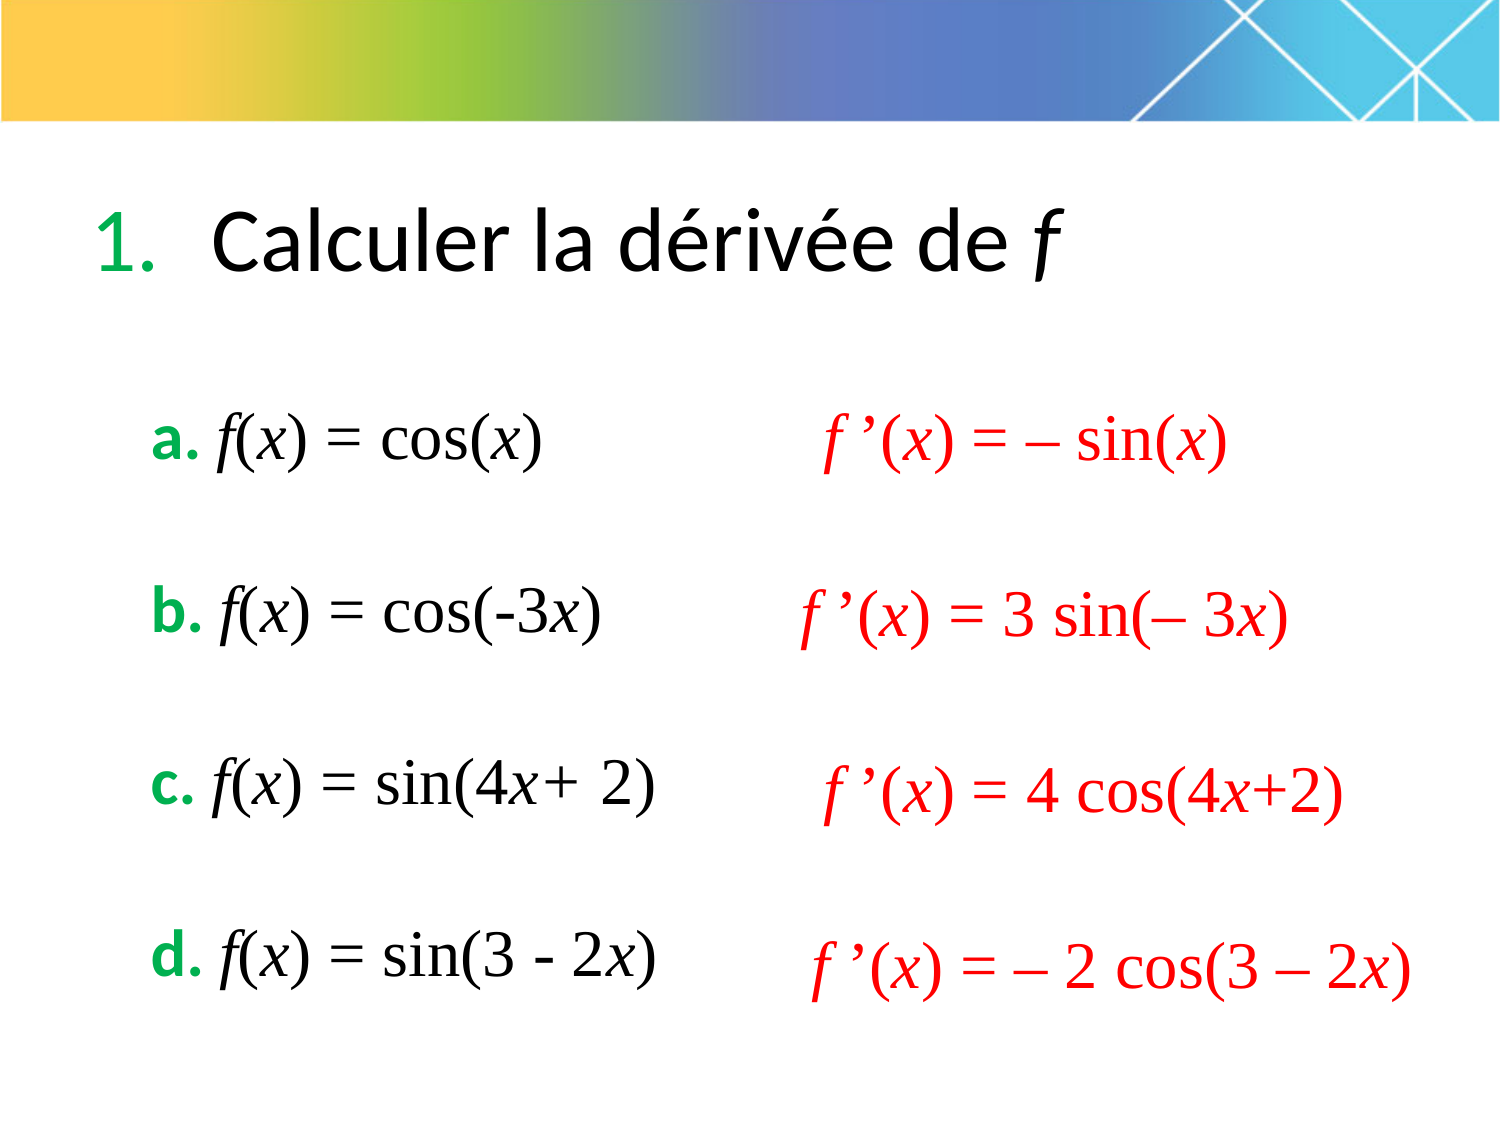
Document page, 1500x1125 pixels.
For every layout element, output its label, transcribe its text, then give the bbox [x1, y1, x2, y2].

text_box f ’(x) = 3 sin(– 3x) [785, 562, 1313, 658]
text_box a. f(x) = cos(x) b. f(x) = cos(-3x) c. f(x) = sin(4x+ 2) d. f(x) = sin(3 - 2x) [135, 385, 821, 998]
text_box f ’(x) = – 2 cos(3 – 2x) [796, 914, 1465, 1010]
title Calculer la dérivée de f [75, 164, 1426, 305]
text_box f ’(x) = – sin(x) [808, 386, 1313, 482]
picture [0, 0, 1500, 123]
text_box f ’(x) = 4 cos(4x+2) [808, 738, 1383, 834]
